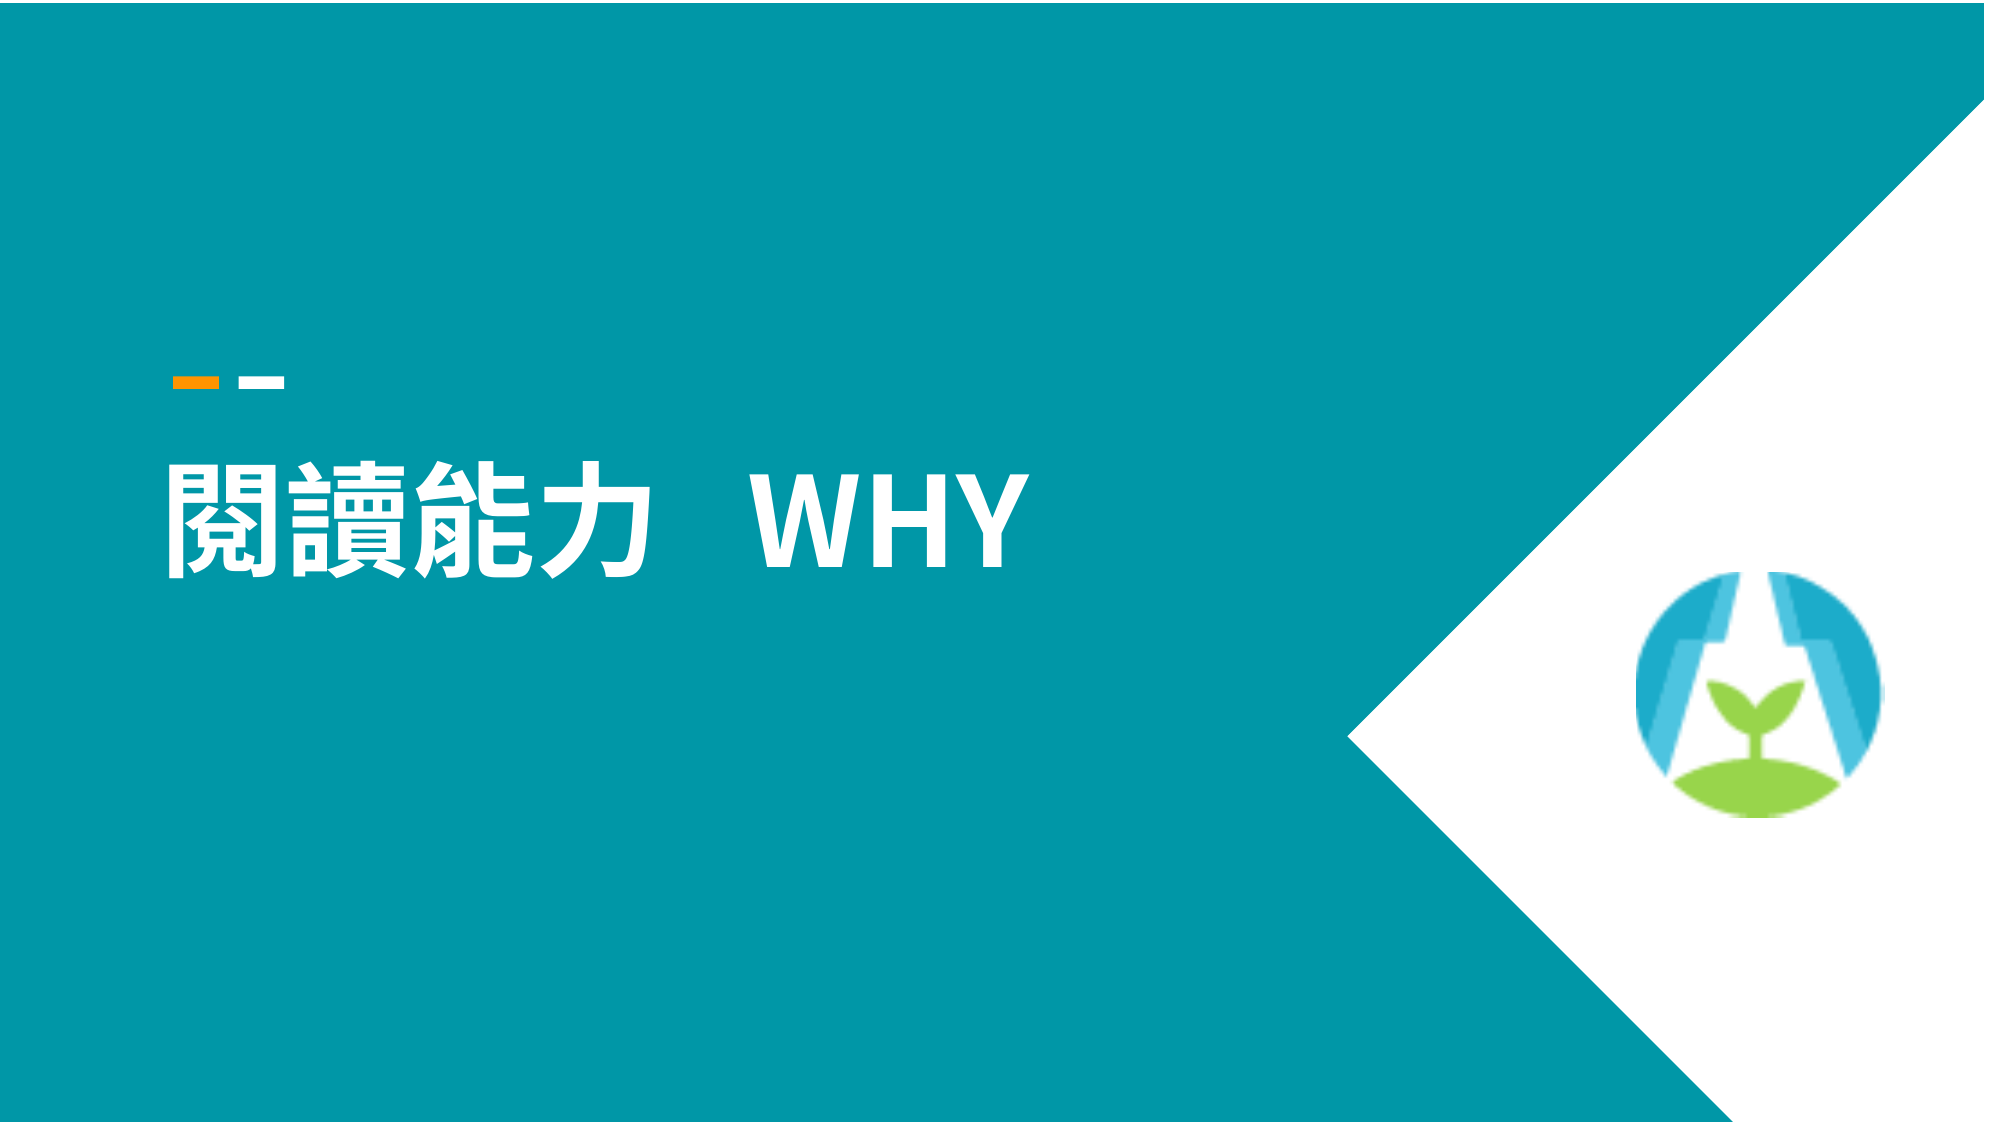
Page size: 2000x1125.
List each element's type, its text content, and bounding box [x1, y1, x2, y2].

title 閱讀能力 WHY [140, 382, 1700, 613]
text_box [0, 0, 2000, 1125]
picture [1636, 572, 1885, 818]
